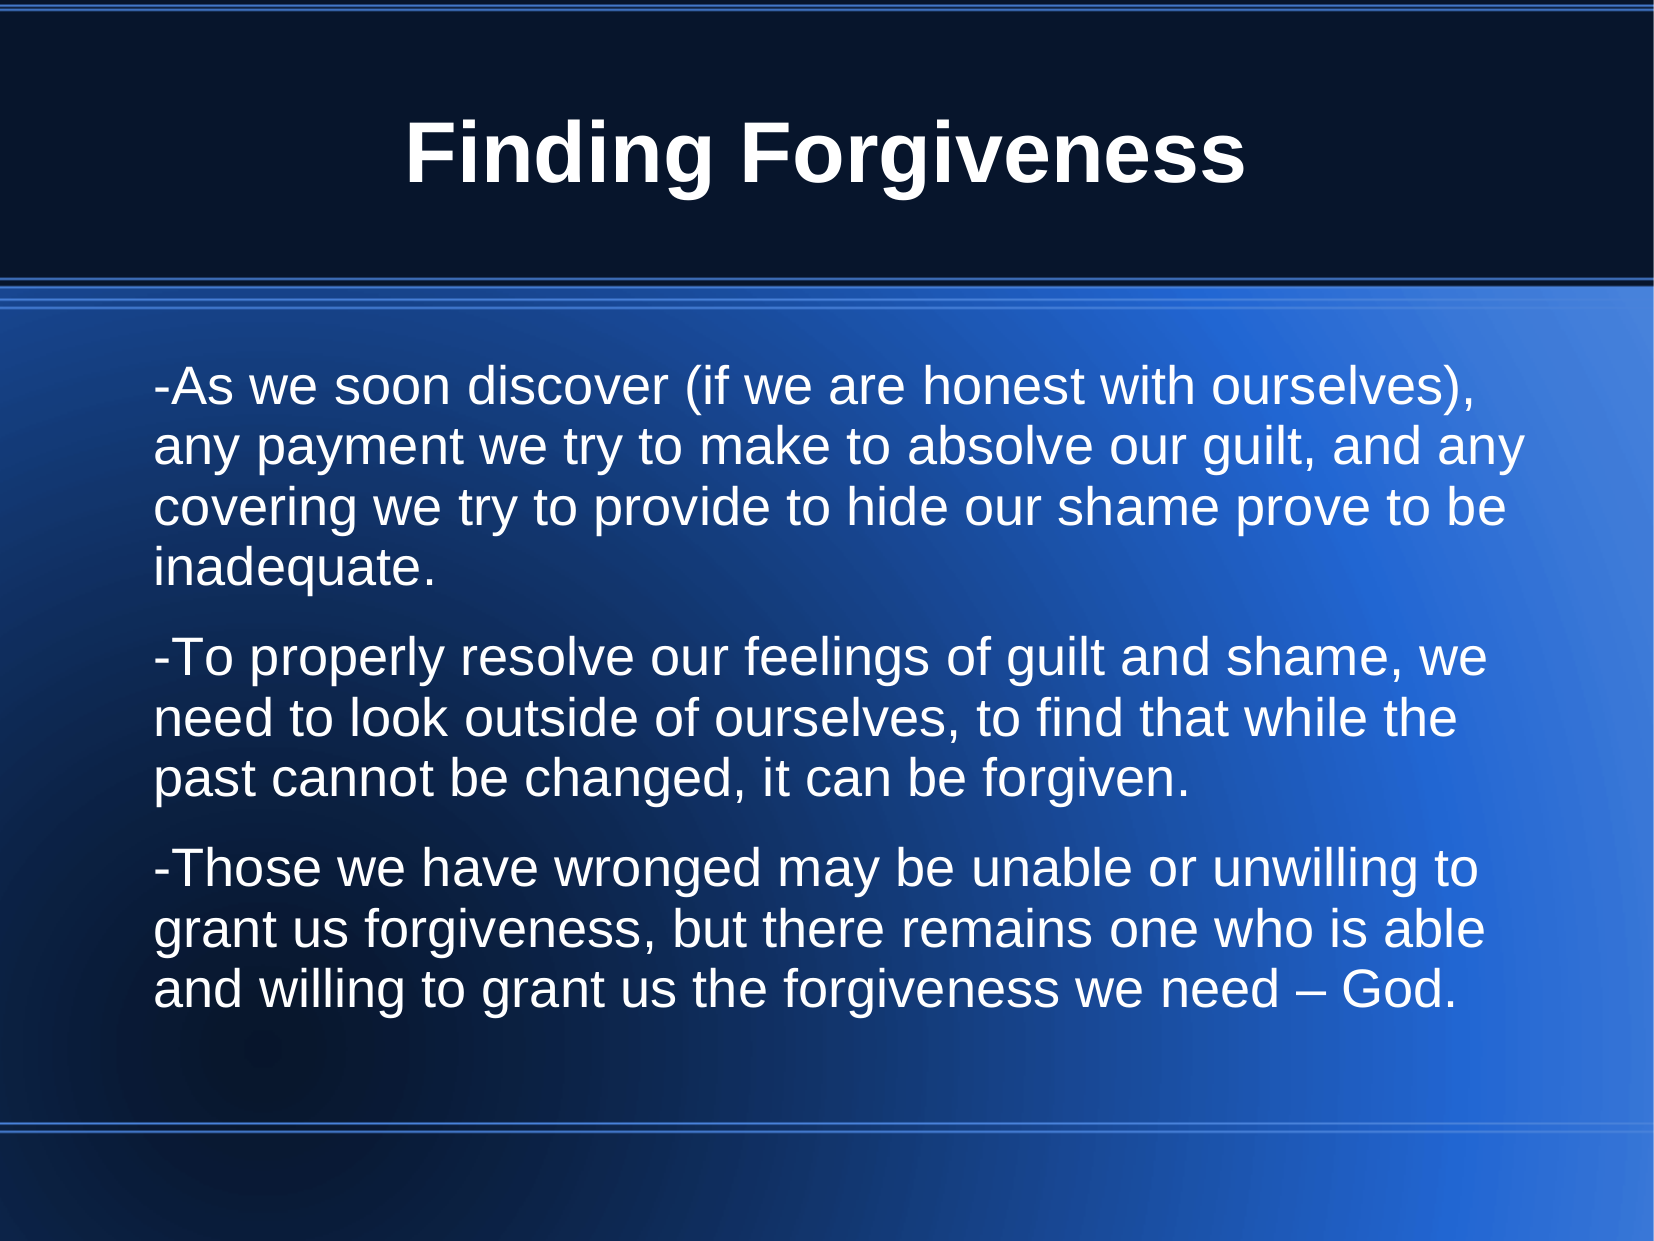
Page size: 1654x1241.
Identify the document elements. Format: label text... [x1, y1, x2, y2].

list -As we soon discover (if we are honest with ourselves), any payment we try to make to absolve our guilt, and any covering we try to provide to hide our shame prove to be inadequate. -To properly resolve our feelings of guilt and shame, we need to look outside of ourselves, to find that while the past cannot be changed, it can be forgiven. -Those we have wronged may be unable or unwilling to grant us forgiveness, but there remains one who is able and willing to grant us the forgiveness we need – God. [82, 355, 1571, 1058]
title Finding Forgiveness [82, 49, 1571, 257]
picture [0, 0, 1654, 1241]
